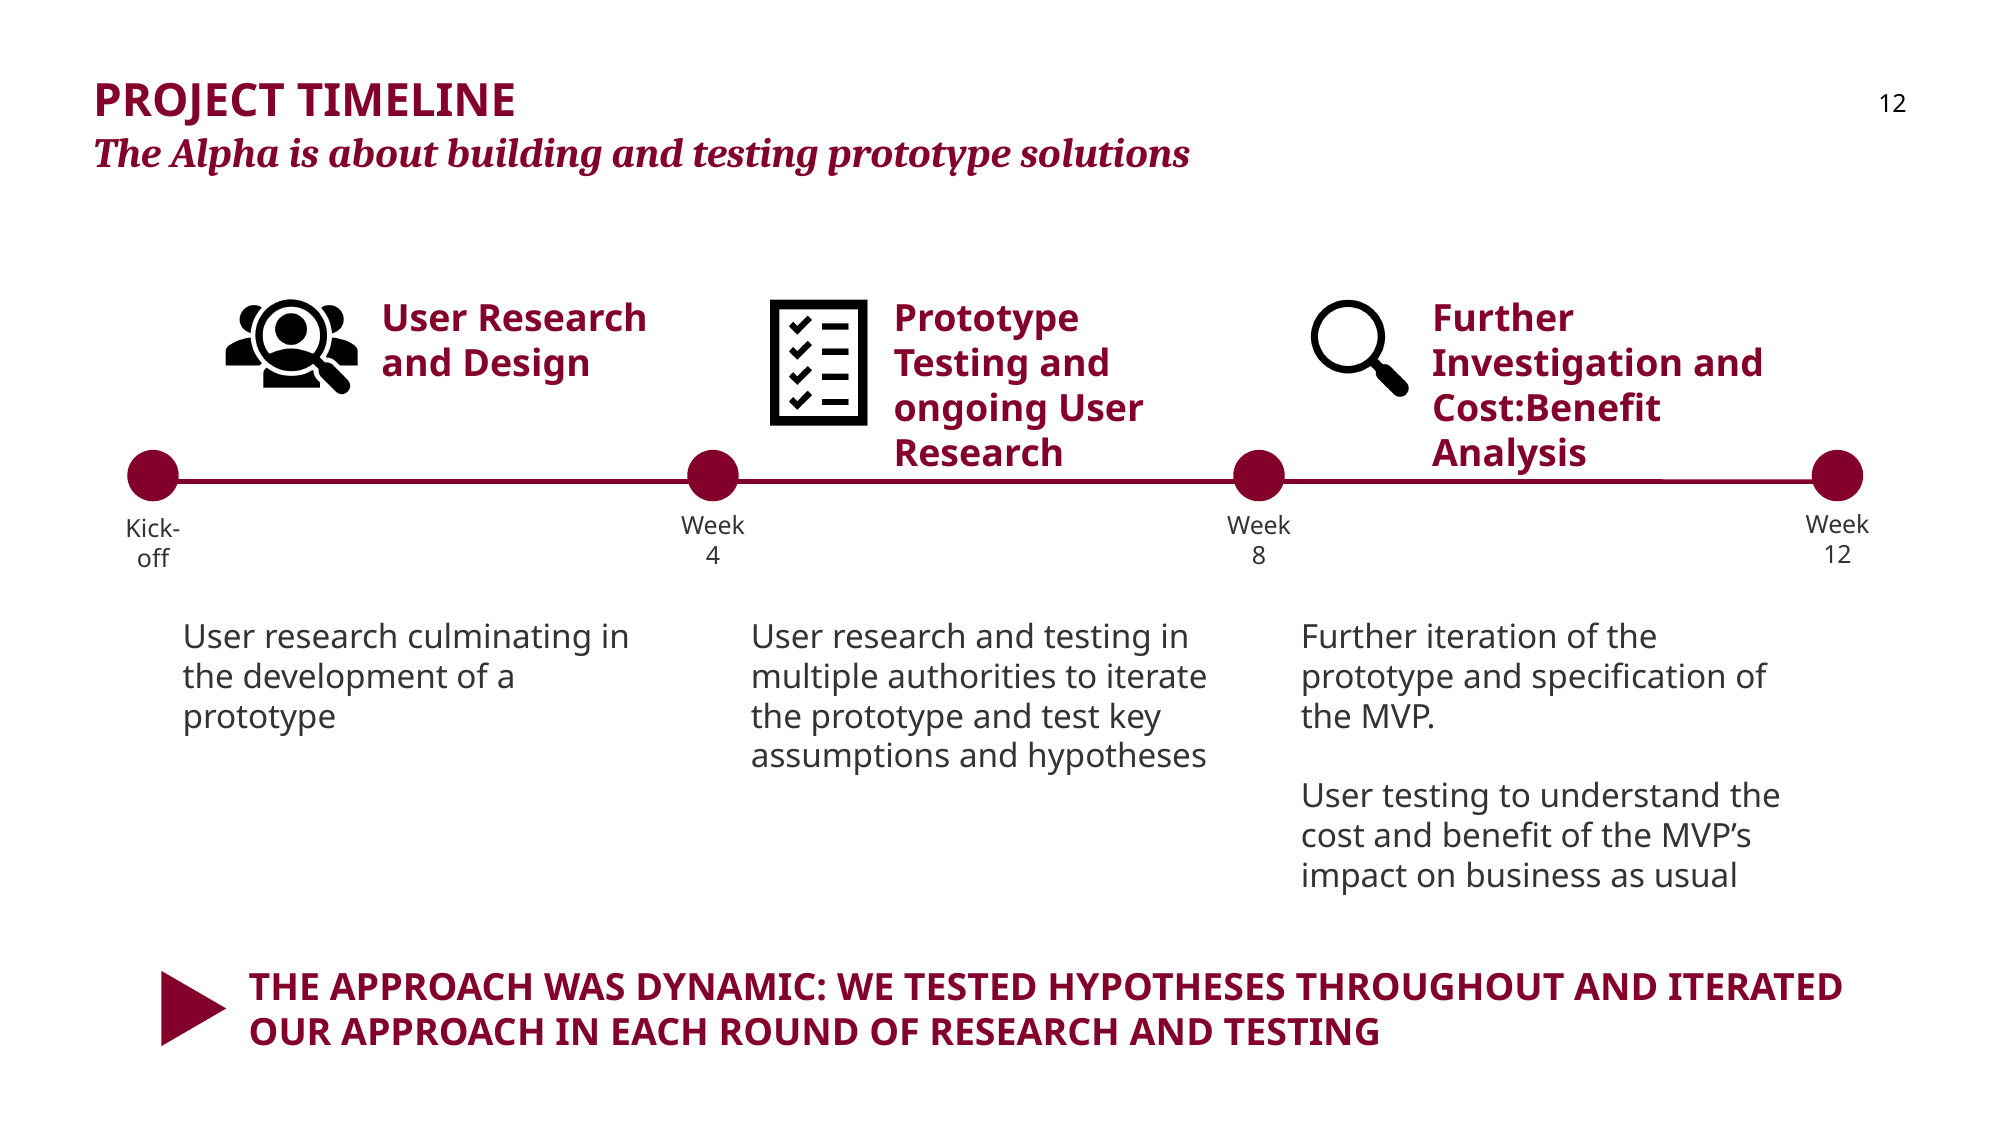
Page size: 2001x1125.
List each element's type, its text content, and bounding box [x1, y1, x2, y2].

text_box Week 8 [1219, 510, 1300, 571]
text_box User research and testing in multiple authorities to iterate the prototype and test key assumptions and hypotheses [750, 614, 1228, 855]
title PROJECT TIMELINE The Alpha is about building and testing prototype solutions [93, 70, 1809, 183]
slide_number 1 [1850, 87, 1907, 148]
text_box [1235, 451, 1283, 500]
picture [759, 295, 894, 438]
text_box [161, 970, 227, 1047]
text_box THE APPROACH WAS DYNAMIC: WE TESTED HYPOTHESES THROUGHOUT AND ITERATED OUR APPROACH IN EACH ROUND OF RESEARCH AND TESTING [248, 963, 1855, 1054]
text_box Kick-off [113, 512, 193, 573]
text_box Week 4 [672, 510, 753, 571]
text_box Week 12 [1791, 508, 1884, 569]
picture [216, 295, 367, 422]
text_box User research culminating in the development of a prototype [182, 614, 650, 735]
text_box Prototype Testing and ongoing User Research [893, 293, 1213, 475]
text_box Further Investigation and Cost:Benefit Analysis [1432, 293, 1810, 475]
text_box User Research and Design [381, 293, 650, 385]
text_box [1813, 451, 1862, 500]
text_box [689, 451, 737, 500]
text_box Further iteration of the prototype and specification of the MVP. User testing to understand the cost and benefit of the MVP’s impact on business as usual [1300, 615, 1793, 925]
text_box [129, 451, 177, 500]
picture [1300, 295, 1419, 408]
